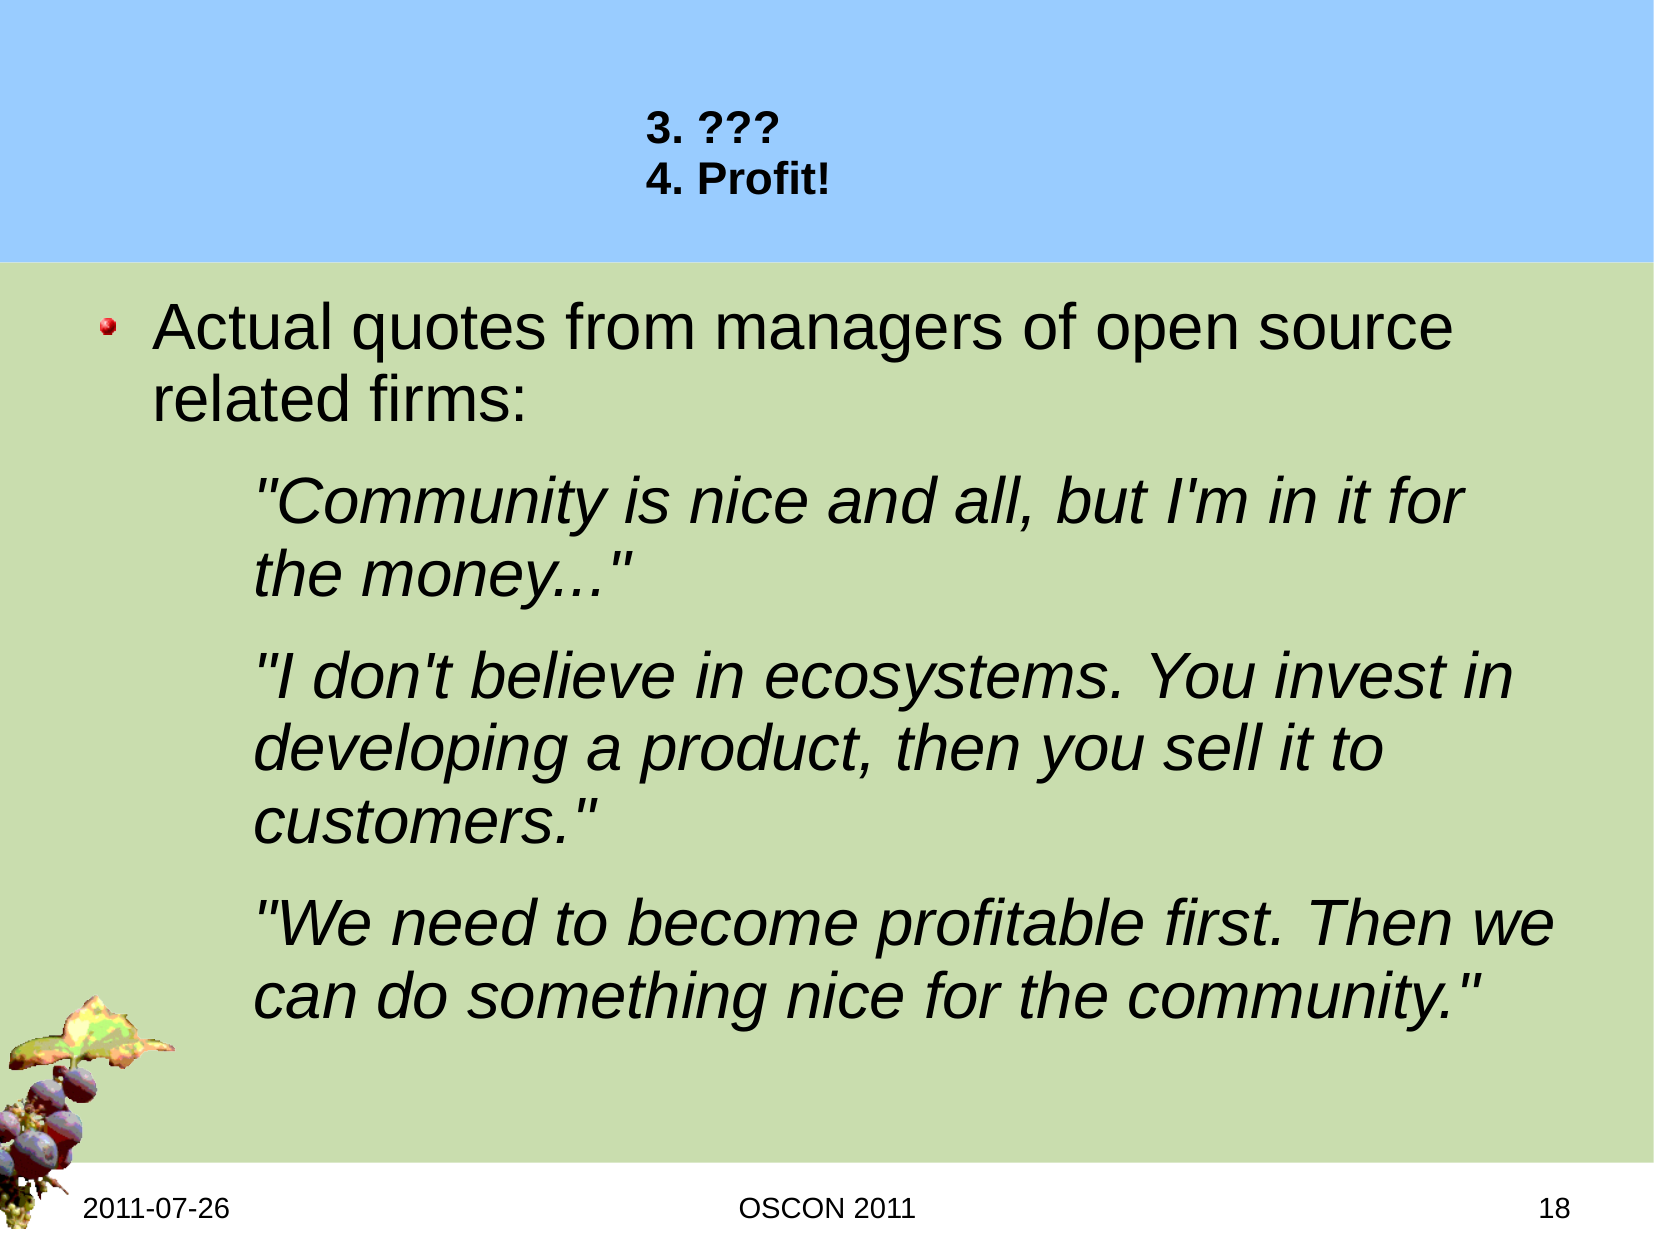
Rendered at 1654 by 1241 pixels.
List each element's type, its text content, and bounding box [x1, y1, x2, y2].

picture [0, 990, 188, 1229]
list Actual quotes from managers of open source related firms: "Community is nice and all, but I'm in it for the money..." "I don't believe in ecosystems. You invest in developing a product, then you sell it to customers." "We need to become profitable first. Then we can do something nice for the community." [82, 290, 1571, 1109]
title 3. ??? 4. Profit! [82, 49, 1571, 257]
